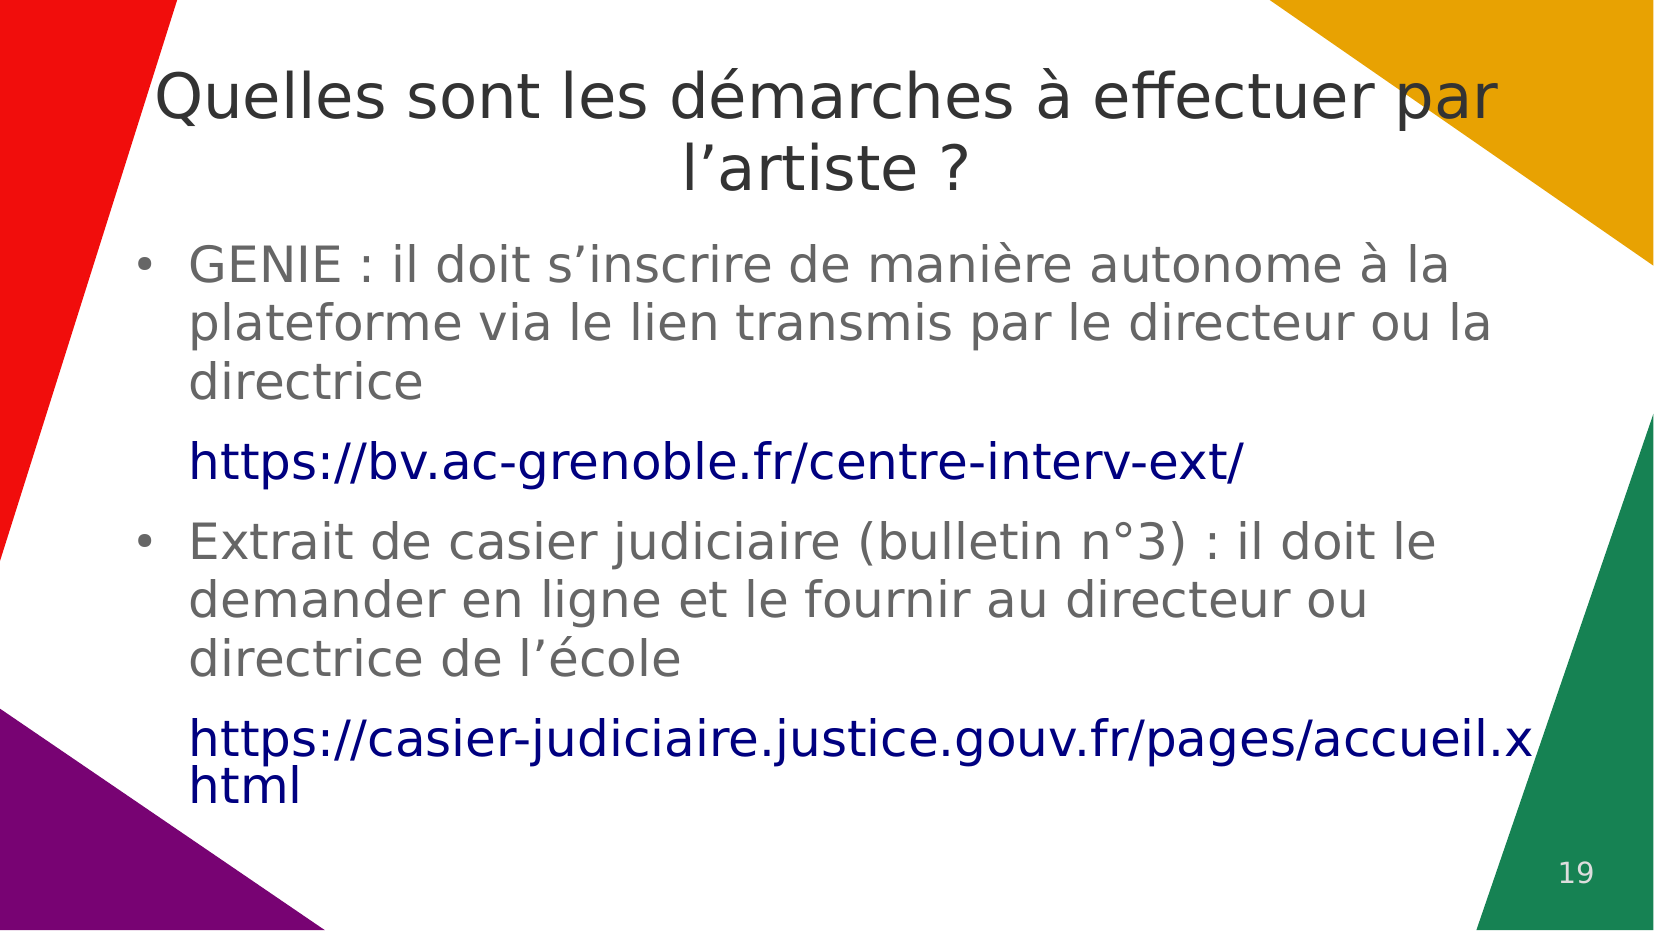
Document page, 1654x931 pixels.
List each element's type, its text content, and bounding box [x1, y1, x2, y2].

title Quelles sont les démarches à effectuer par l’artiste ? [118, 59, 1536, 207]
list GENIE : il doit s’inscrire de manière autonome à la plateforme via le lien transmis par le directeur ou la directrice https://bv.ac-grenoble.fr/centre-interv-ext/ Extrait de casier judiciaire (bulletin n°3) : il doit le demander en ligne et le fournir au directeur ou directrice de l’école https://casier-judiciaire.justice.gouv.fr/pages/accueil.xhtml [118, 236, 1536, 827]
